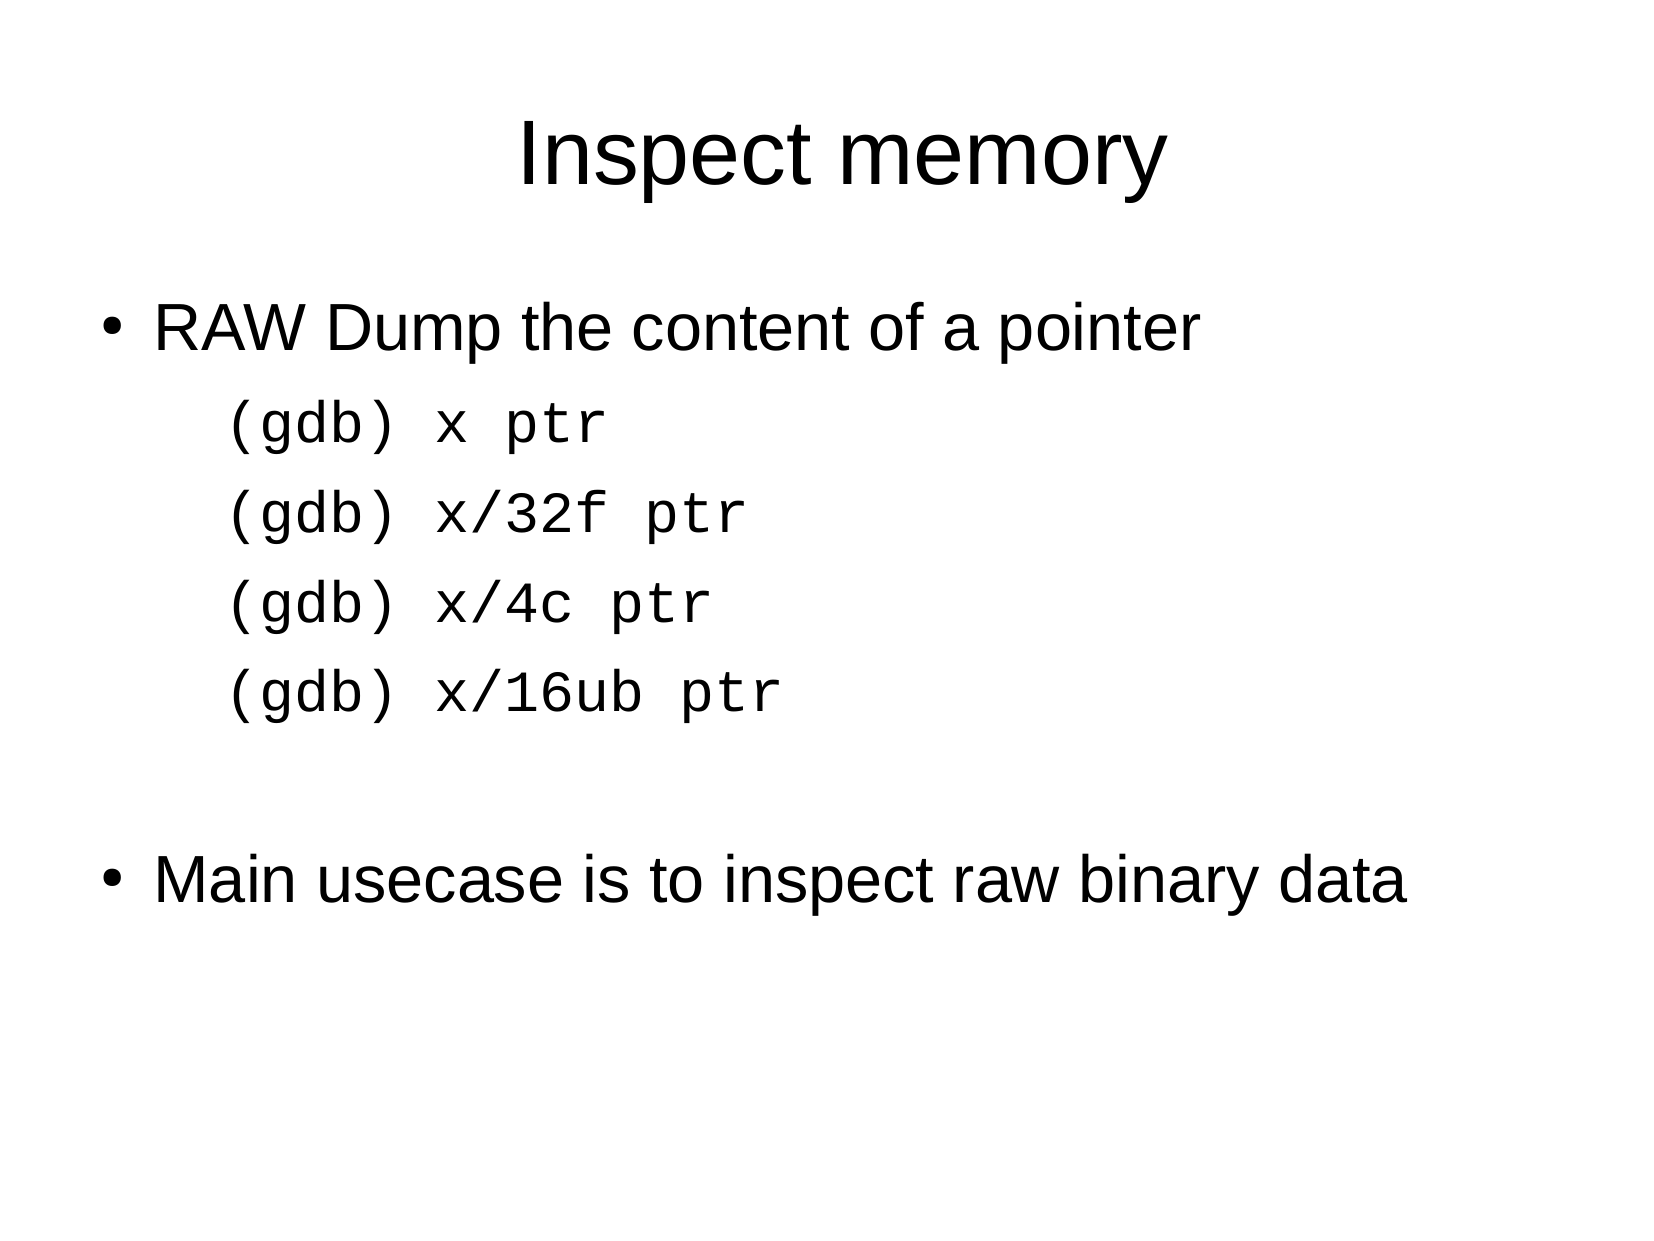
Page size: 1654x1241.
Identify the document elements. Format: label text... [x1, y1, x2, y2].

title Inspect memory [82, 49, 1571, 257]
list RAW Dump the content of a pointer (gdb) x ptr (gdb) x/32f ptr (gdb) x/4c ptr (gdb) x/16ub ptr Main usecase is to inspect raw binary data [82, 290, 1571, 1109]
